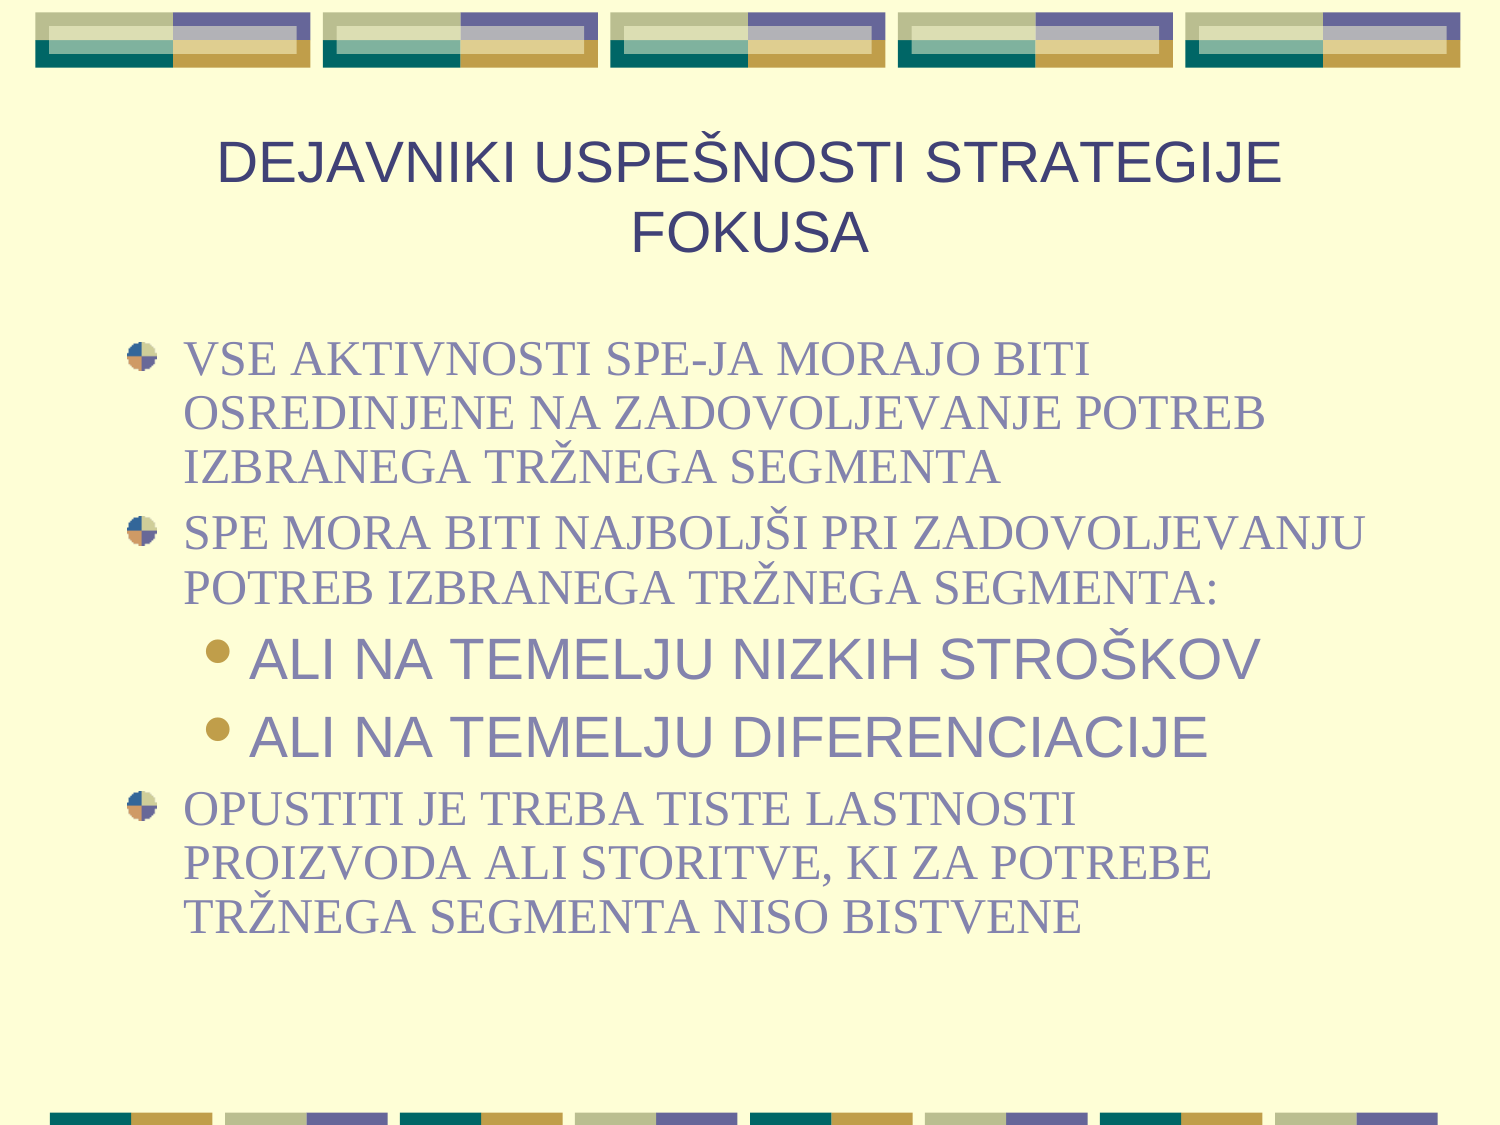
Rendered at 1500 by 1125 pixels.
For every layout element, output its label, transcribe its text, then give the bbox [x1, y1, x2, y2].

list VSE AKTIVNOSTI SPE-JA MORAJO BITI OSREDINJENE NA ZADOVOLJEVANJE POTREB IZBRANEGA TRŽNEGA SEGMENTA SPE MORA BITI NAJBOLJŠI PRI ZADOVOLJEVANJU POTREB IZBRANEGA TRŽNEGA SEGMENTA: ALI NA TEMELJU NIZKIH STROŠKOV ALI NA TEMELJU DIFERENCIACIJE OPUSTITI JE TREBA TISTE LASTNOSTI PROIZVODA ALI STORITVE, KI ZA POTREBE TRŽNEGA SEGMENTA NISO BISTVENE [112, 324, 1388, 1001]
title DEJAVNIKI USPEŠNOSTI STRATEGIJE FOKUSA [112, 99, 1388, 288]
